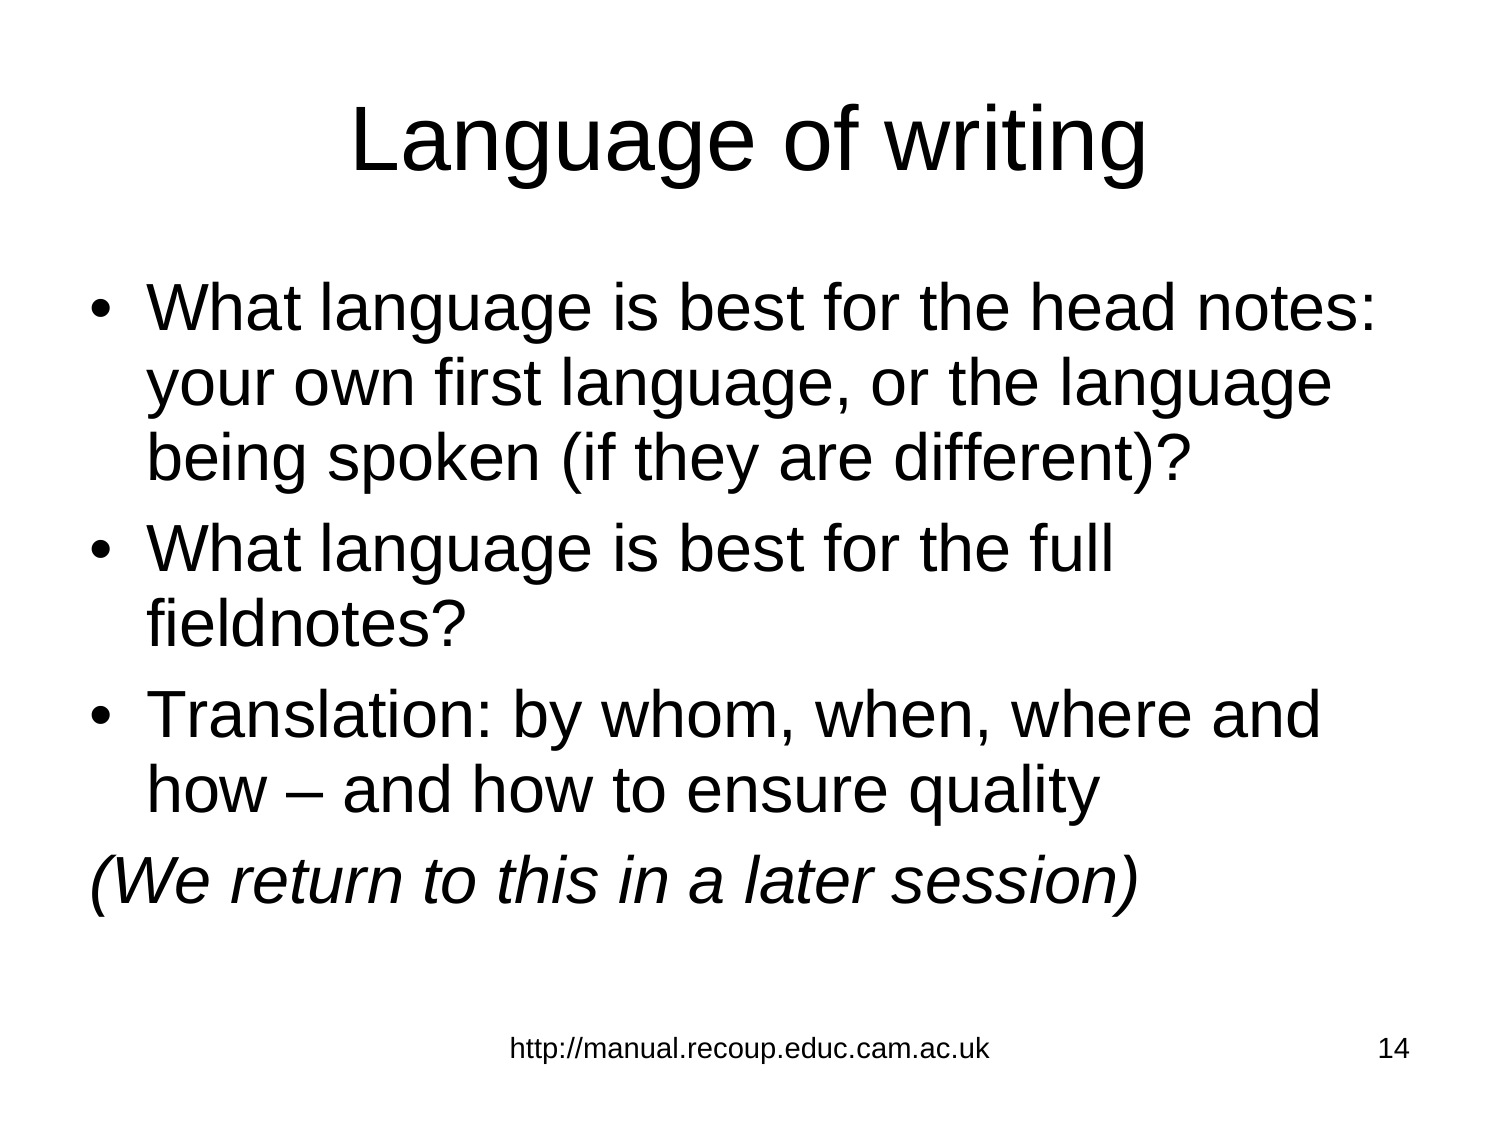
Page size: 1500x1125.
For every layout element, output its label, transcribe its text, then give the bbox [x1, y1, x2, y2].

title Language of writing [75, 45, 1426, 233]
list What language is best for the head notes: your own first language, or the language being spoken (if they are different)? What language is best for the full fieldnotes? Translation: by whom, when, where and how – and how to ensure quality (We return to this in a later session) [75, 262, 1426, 1006]
